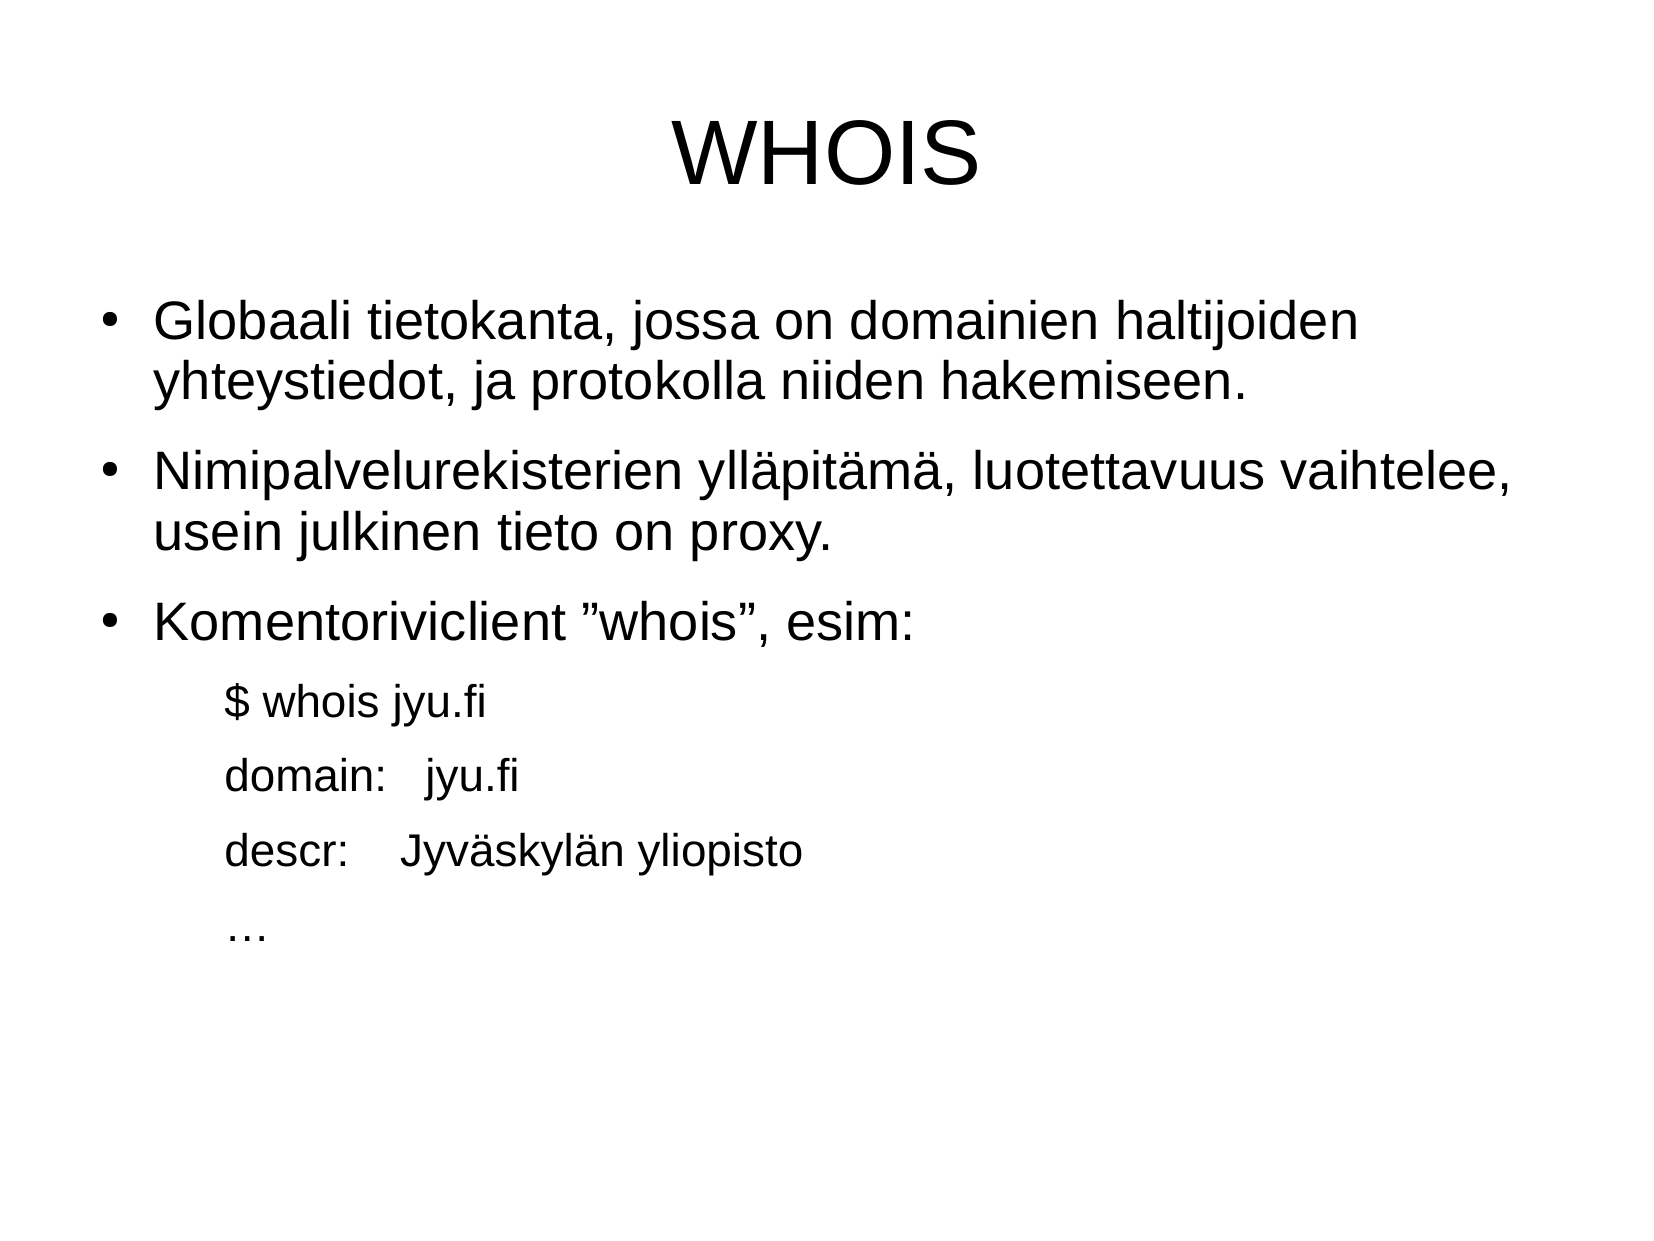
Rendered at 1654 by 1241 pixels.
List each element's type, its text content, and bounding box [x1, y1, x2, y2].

title WHOIS [82, 49, 1571, 257]
list Globaali tietokanta, jossa on domainien haltijoiden yhteystiedot, ja protokolla niiden hakemiseen. Nimipalvelurekisterien ylläpitämä, luotettavuus vaihtelee, usein julkinen tieto on proxy. Komentoriviclient ”whois”, esim: $ whois jyu.fi domain: jyu.fi descr: Jyväskylän yliopisto … [82, 290, 1571, 1010]
